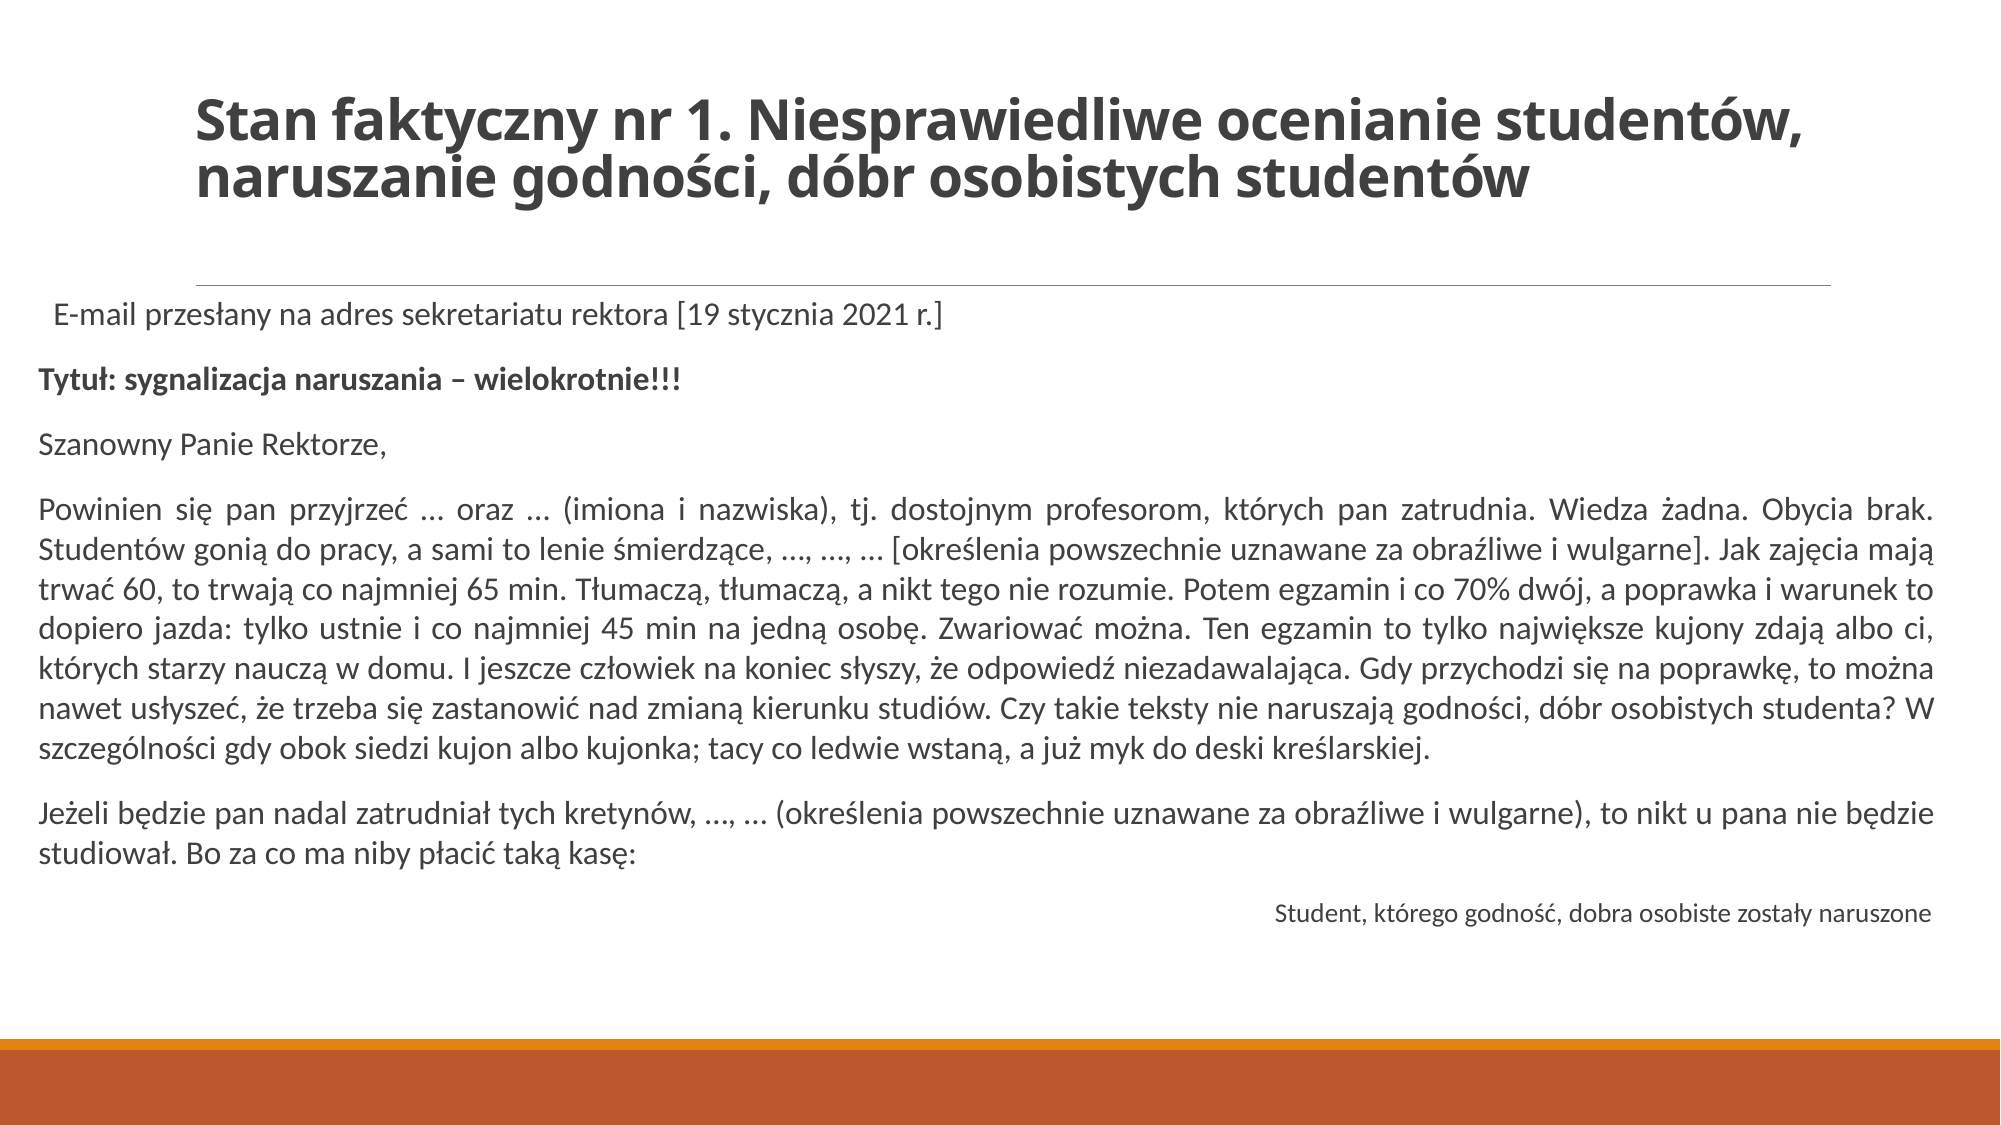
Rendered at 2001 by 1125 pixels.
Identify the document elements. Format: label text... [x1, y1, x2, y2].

title Stan faktyczny nr 1. Niesprawiedliwe ocenianie studentów, naruszanie godności, dóbr osobistych studentów [180, 47, 1831, 285]
list E-mail przesłany na adres sekretariatu rektora [19 stycznia 2021 r.] Tytuł: sygnalizacja naruszania – wielokrotnie!!! Szanowny Panie Rektorze, Powinien się pan przyjrzeć … oraz … (imiona i nazwiska), tj. dostojnym profesorom, których pan zatrudnia. Wiedza żadna. Obycia brak. Studentów gonią do pracy, a sami to lenie śmierdzące, …, …, … [określenia powszechnie uznawane za obraźliwe i wulgarne]. Jak zajęcia mają trwać 60, to trwają co najmniej 65 min. Tłumaczą, tłumaczą, a nikt tego nie rozumie. Potem egzamin i co 70% dwój, a poprawka i warunek to dopiero jazda: tylko ustnie i co najmniej 45 min na jedną osobę. Zwariować można. Ten egzamin to tylko największe kujony zdają albo ci, których starzy nauczą w domu. I jeszcze człowiek na koniec słyszy, że odpowiedź niezadawalająca. Gdy przychodzi się na poprawkę, to można nawet usłyszeć, że trzeba się zastanowić nad zmianą kierunku studiów. Czy takie teksty nie naruszają godności, dóbr osobistych studenta? W szczególności gdy obok siedzi kujon albo kujonka; tacy co ledwie wstaną, a już myk do deski kreślarskiej. Jeżeli będzie pan nadal zatrudniał tych kretynów, …, … (określenia powszechnie uznawane za obraźliwe i wulgarne), to nikt u pana nie będzie studiował. Bo za co ma niby płacić taką kasę: Student, którego godność, dobra osobiste zostały naruszone [38, 285, 1971, 1024]
